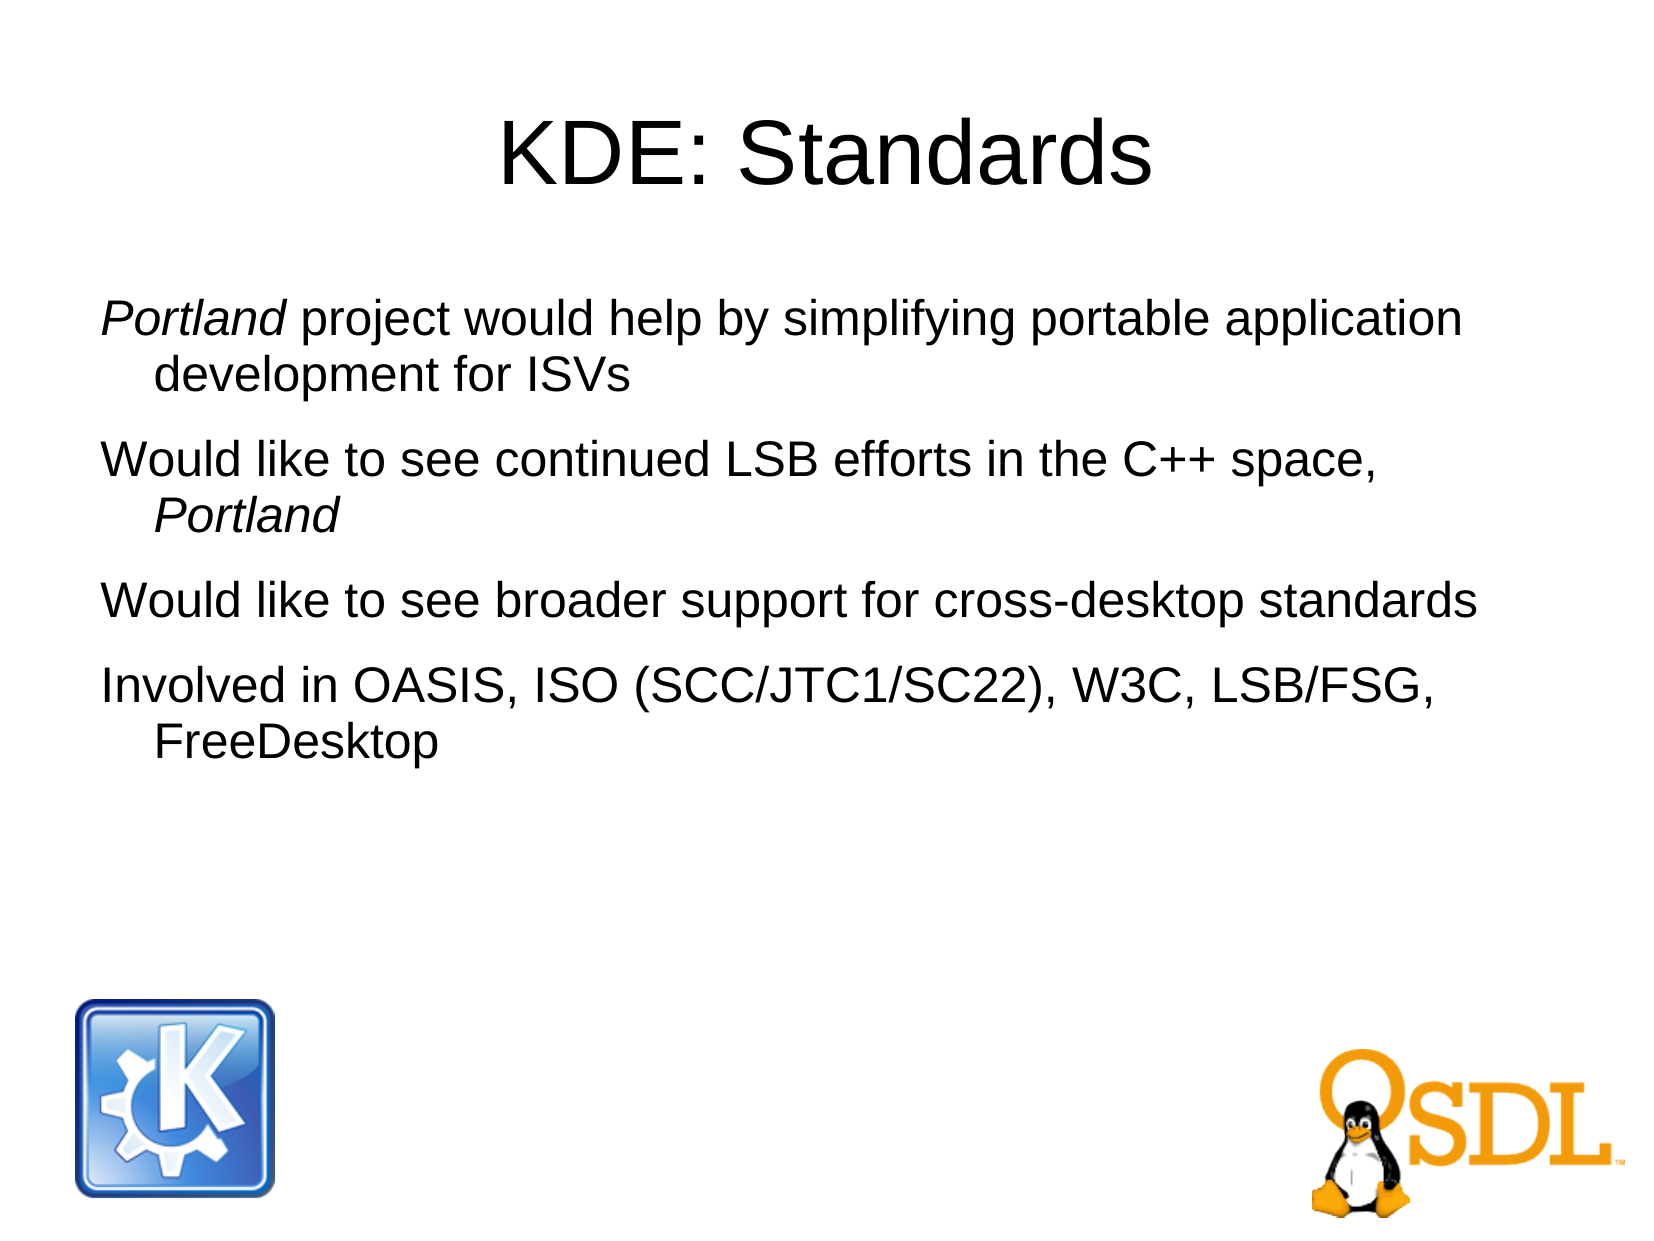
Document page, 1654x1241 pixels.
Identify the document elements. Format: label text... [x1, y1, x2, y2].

picture [1312, 1049, 1625, 1218]
list Portland project would help by simplifying portable application development for ISVs Would like to see continued LSB efforts in the C++ space, Portland Would like to see broader support for cross-desktop standards Involved in OASIS, ISO (SCC/JTC1/SC22), W3C, LSB/FSG, FreeDesktop [82, 290, 1571, 1109]
picture [75, 999, 275, 1200]
title KDE: Standards [82, 49, 1571, 257]
